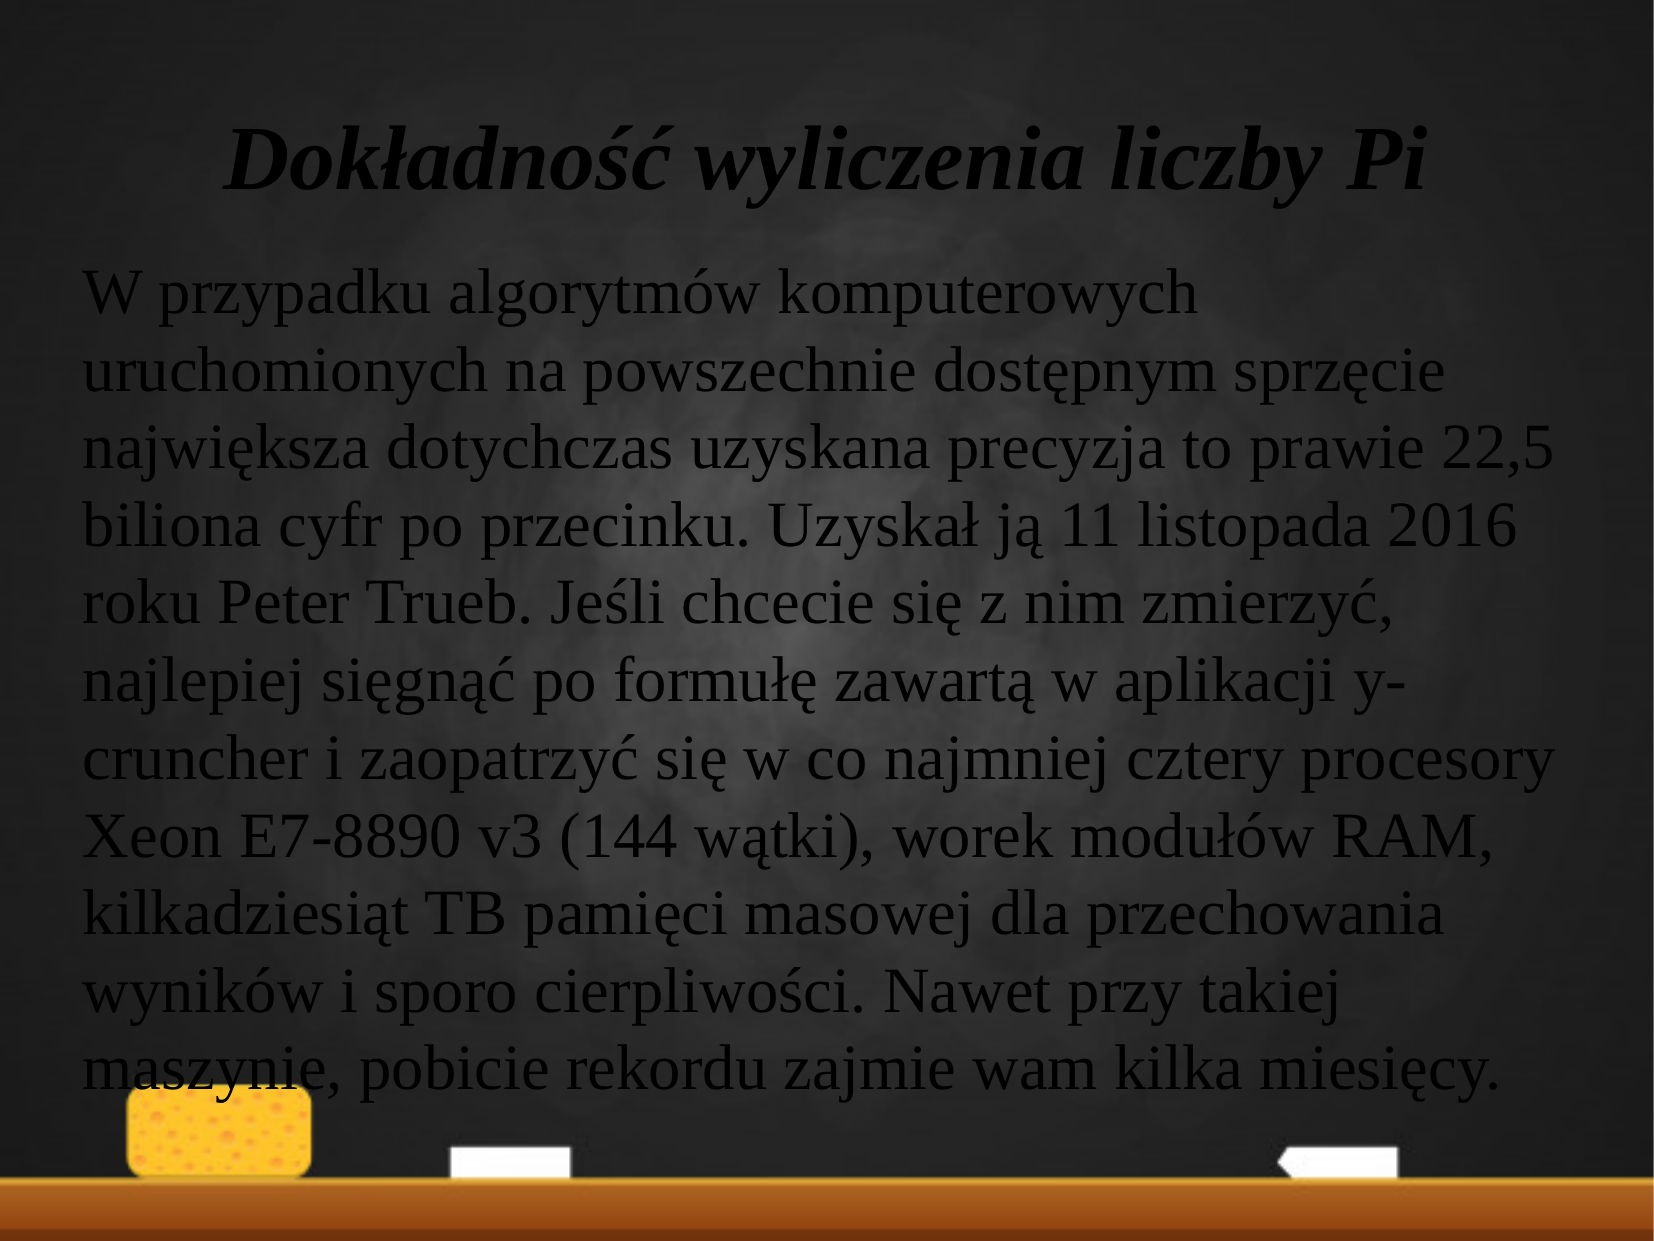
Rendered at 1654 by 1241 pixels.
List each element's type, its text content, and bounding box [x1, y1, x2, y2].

title Dokładność wyliczenia liczby Pi [82, 49, 1571, 248]
list W przypadku algorytmów komputerowych uruchomionych na powszechnie dostępnym sprzęcie największa dotychczas uzyskana precyzja to prawie 22,5 biliona cyfr po przecinku. Uzyskał ją 11 listopada 2016 roku Peter Trueb. Jeśli chcecie się z nim zmierzyć, najlepiej sięgnąć po formułę zawartą w aplikacji y-cruncher i zaopatrzyć się w co najmniej cztery procesory Xeon E7-8890 v3 (144 wątki), worek modułów RAM, kilkadziesiąt TB pamięci masowej dla przechowania wyników i sporo cierpliwości. Nawet przy takiej maszynie, pobicie rekordu zajmie wam kilka miesięcy. [82, 248, 1571, 1138]
